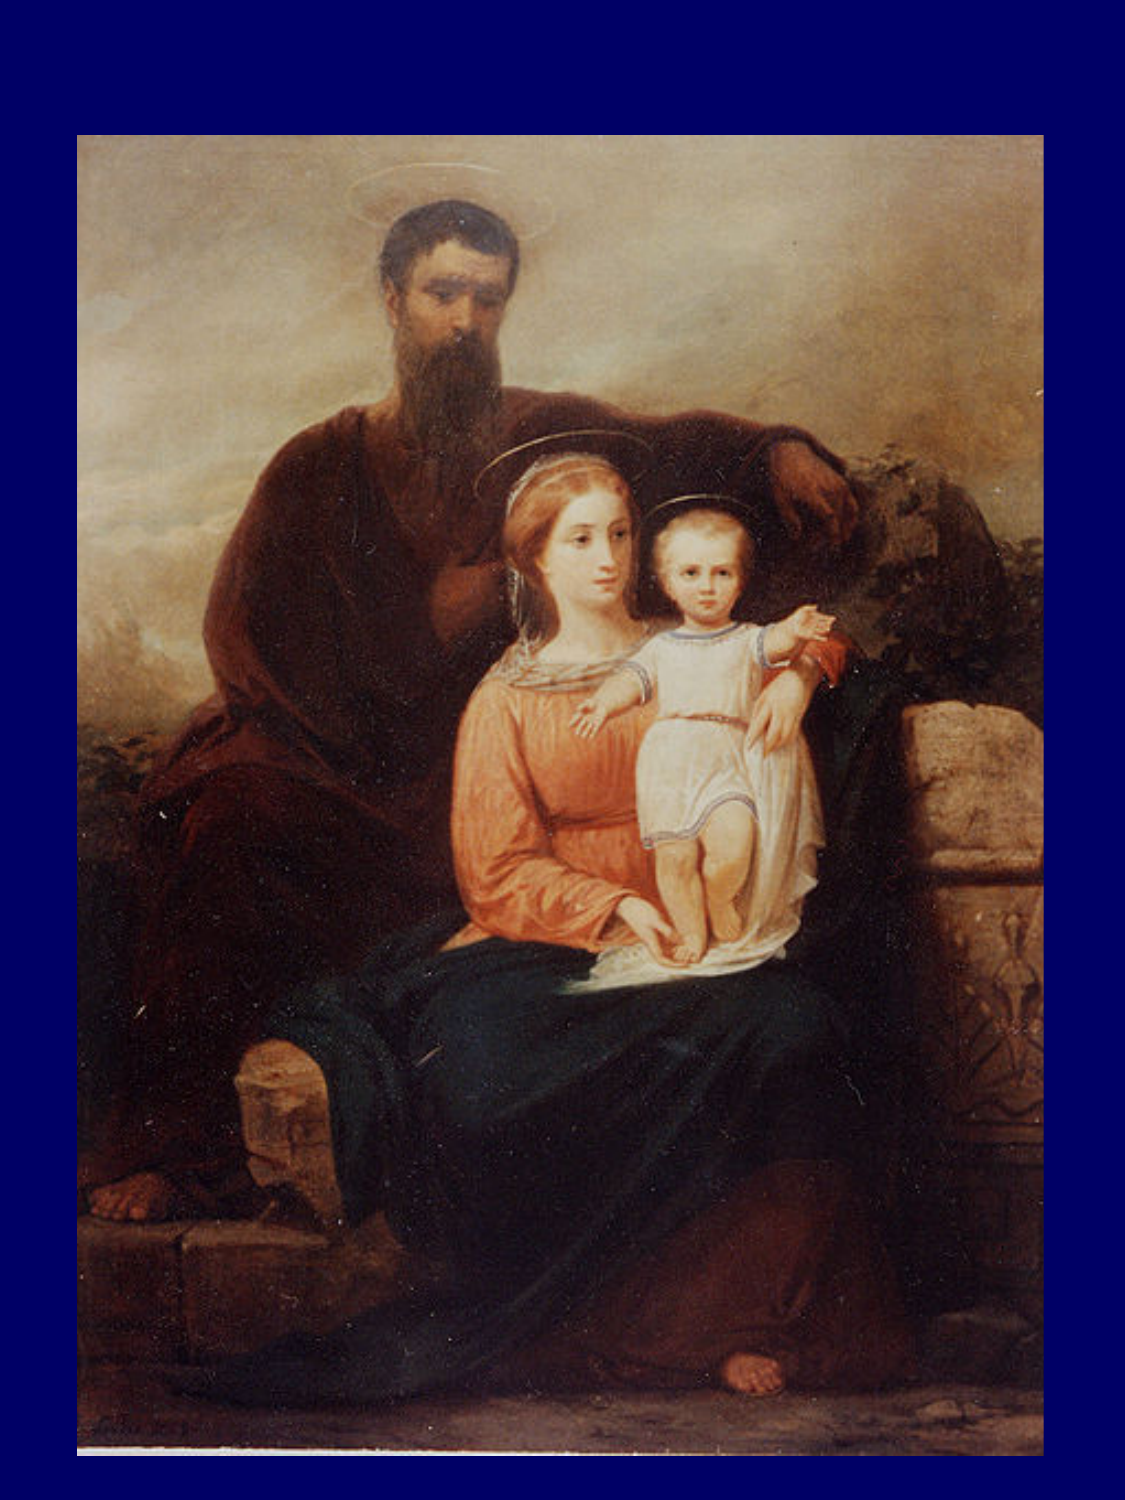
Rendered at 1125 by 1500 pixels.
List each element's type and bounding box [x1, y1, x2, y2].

picture [77, 135, 1044, 1459]
